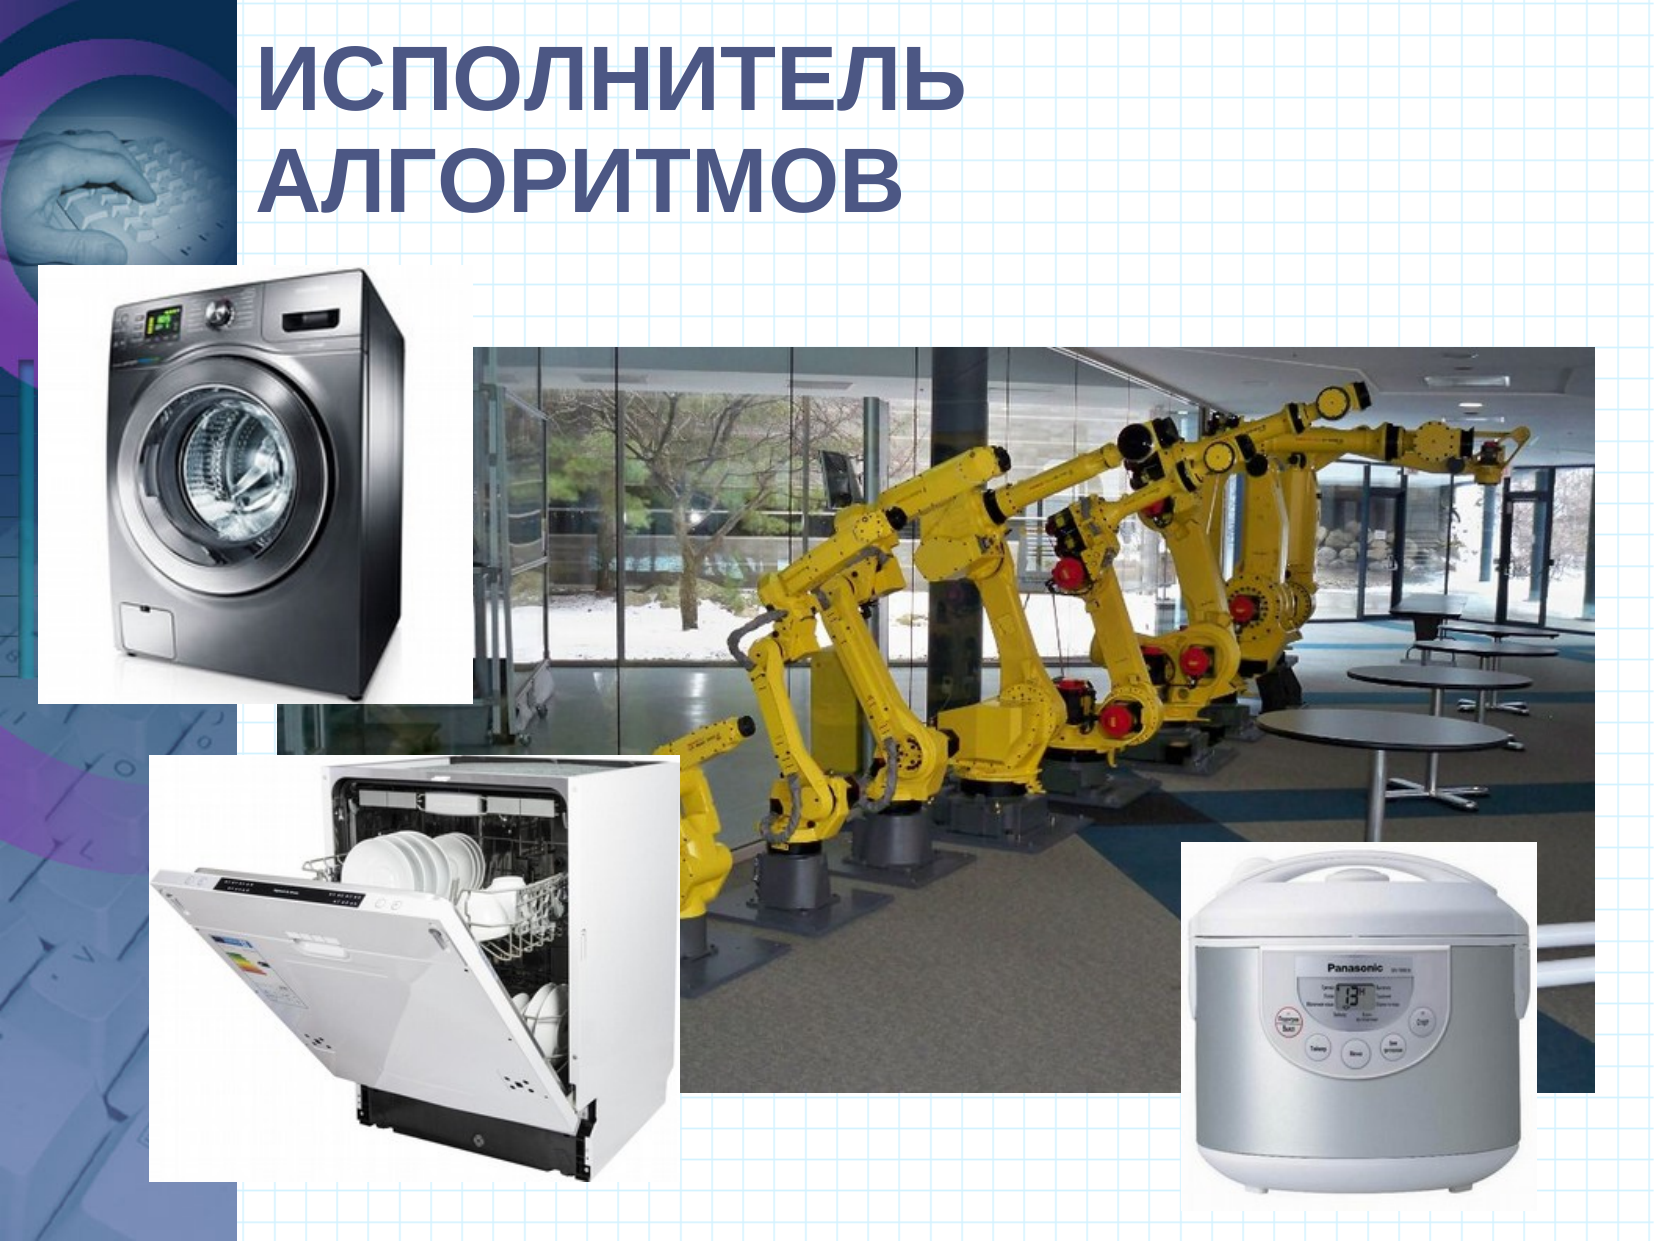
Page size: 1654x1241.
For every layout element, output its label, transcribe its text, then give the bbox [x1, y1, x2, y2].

title ИСПОЛНИТЕЛЬ АЛГОРИТМОВ [254, 26, 1640, 234]
picture [0, 0, 1654, 1241]
